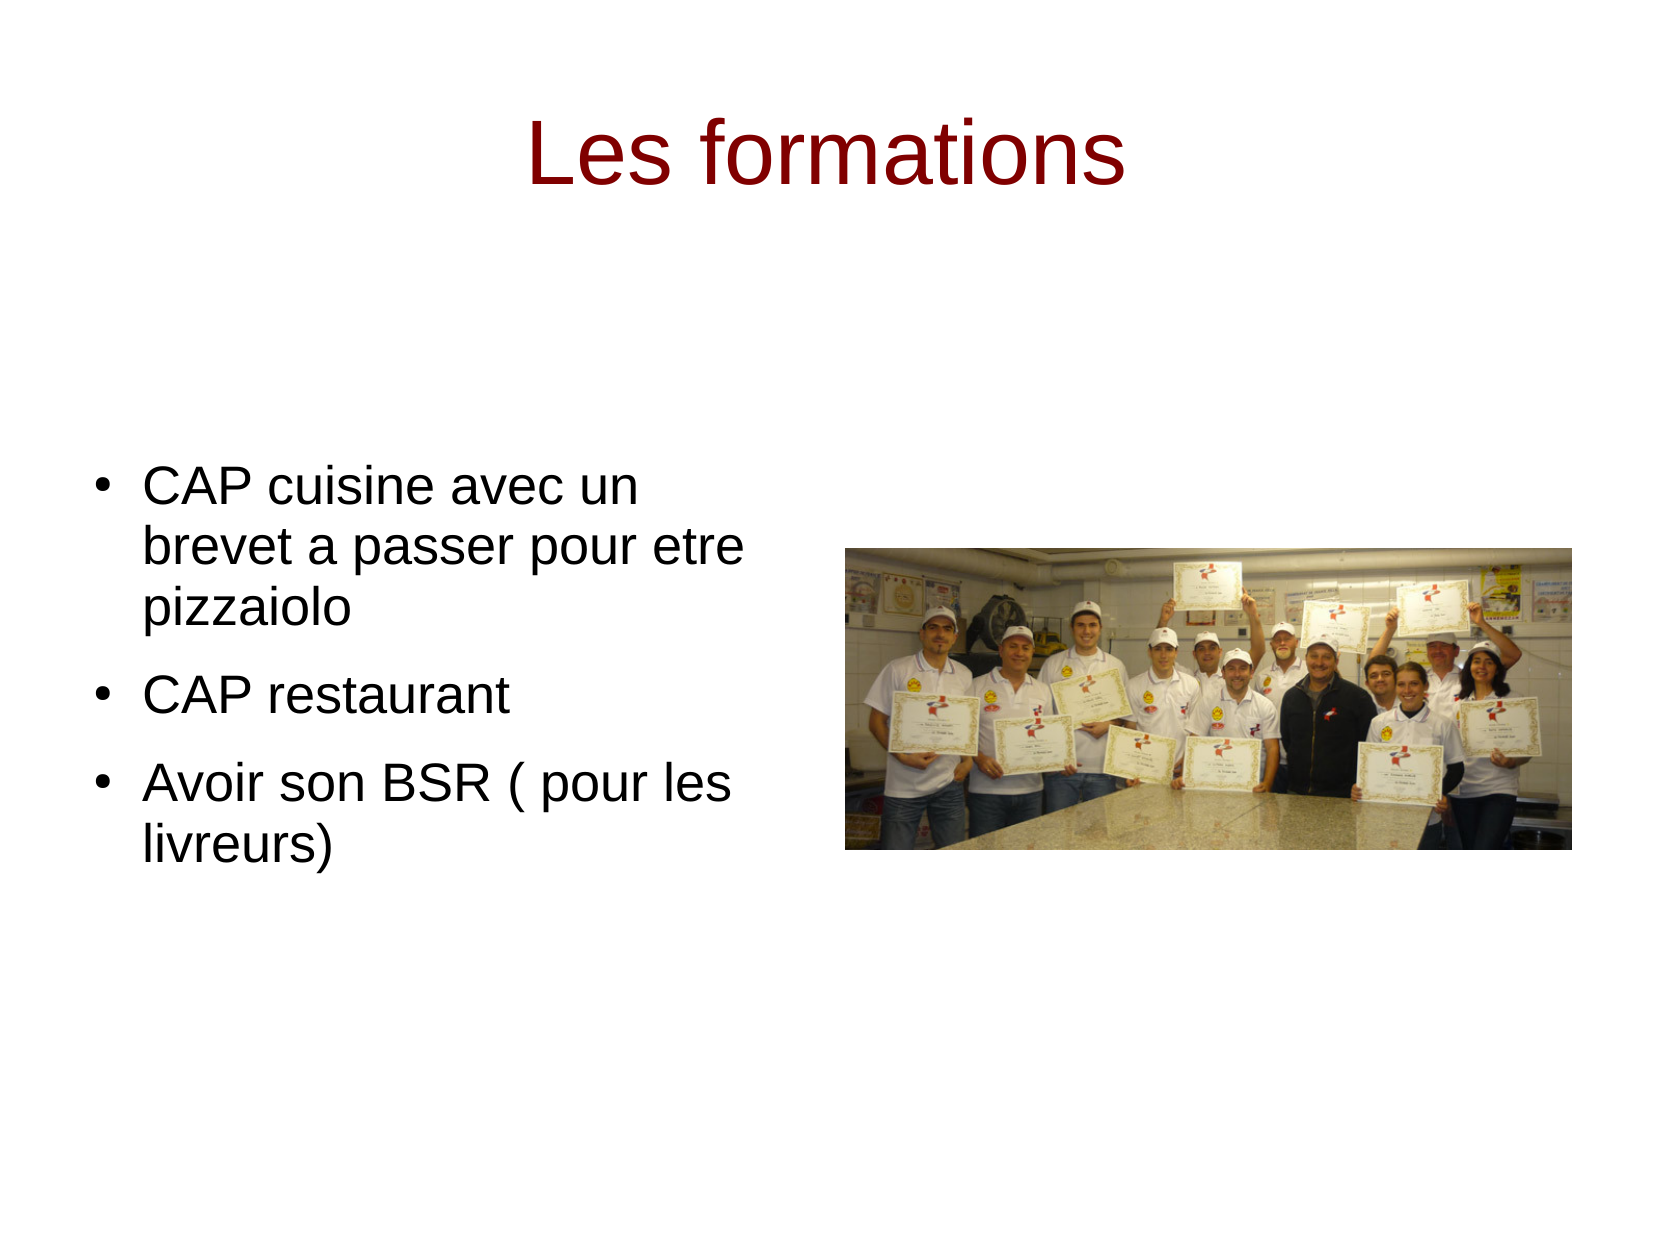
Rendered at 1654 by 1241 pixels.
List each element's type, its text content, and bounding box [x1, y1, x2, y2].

title Les formations [82, 49, 1571, 257]
picture [845, 548, 1572, 850]
list CAP cuisine avec un brevet a passer pour etre pizzaiolo CAP restaurant Avoir son BSR ( pour les livreurs) [76, 455, 804, 875]
